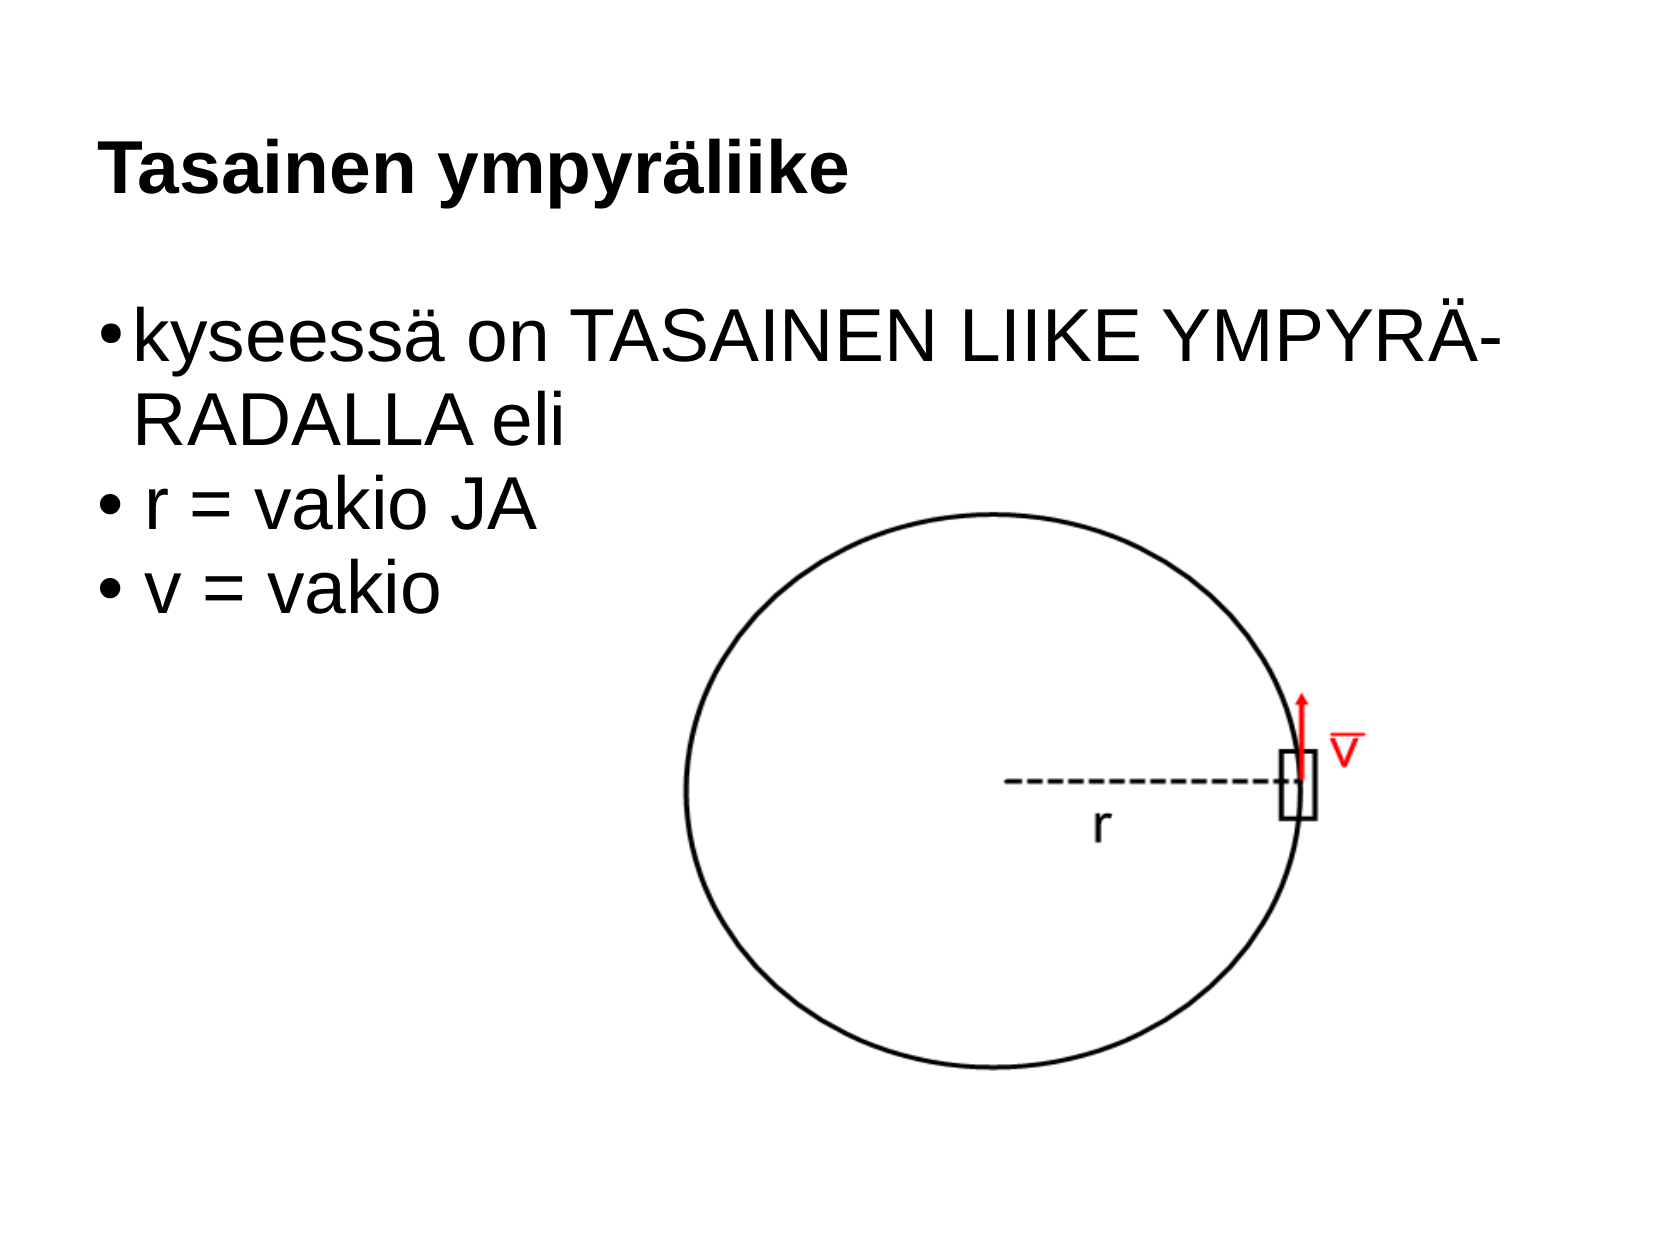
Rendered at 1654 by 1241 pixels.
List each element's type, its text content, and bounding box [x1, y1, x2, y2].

picture [623, 448, 1441, 1106]
text_box Tasainen ympyräliike kyseessä on TASAINEN LIIKE YMPYRÄ-RADALLA eli • r = vakio JA • v = vakio [82, 118, 1548, 637]
